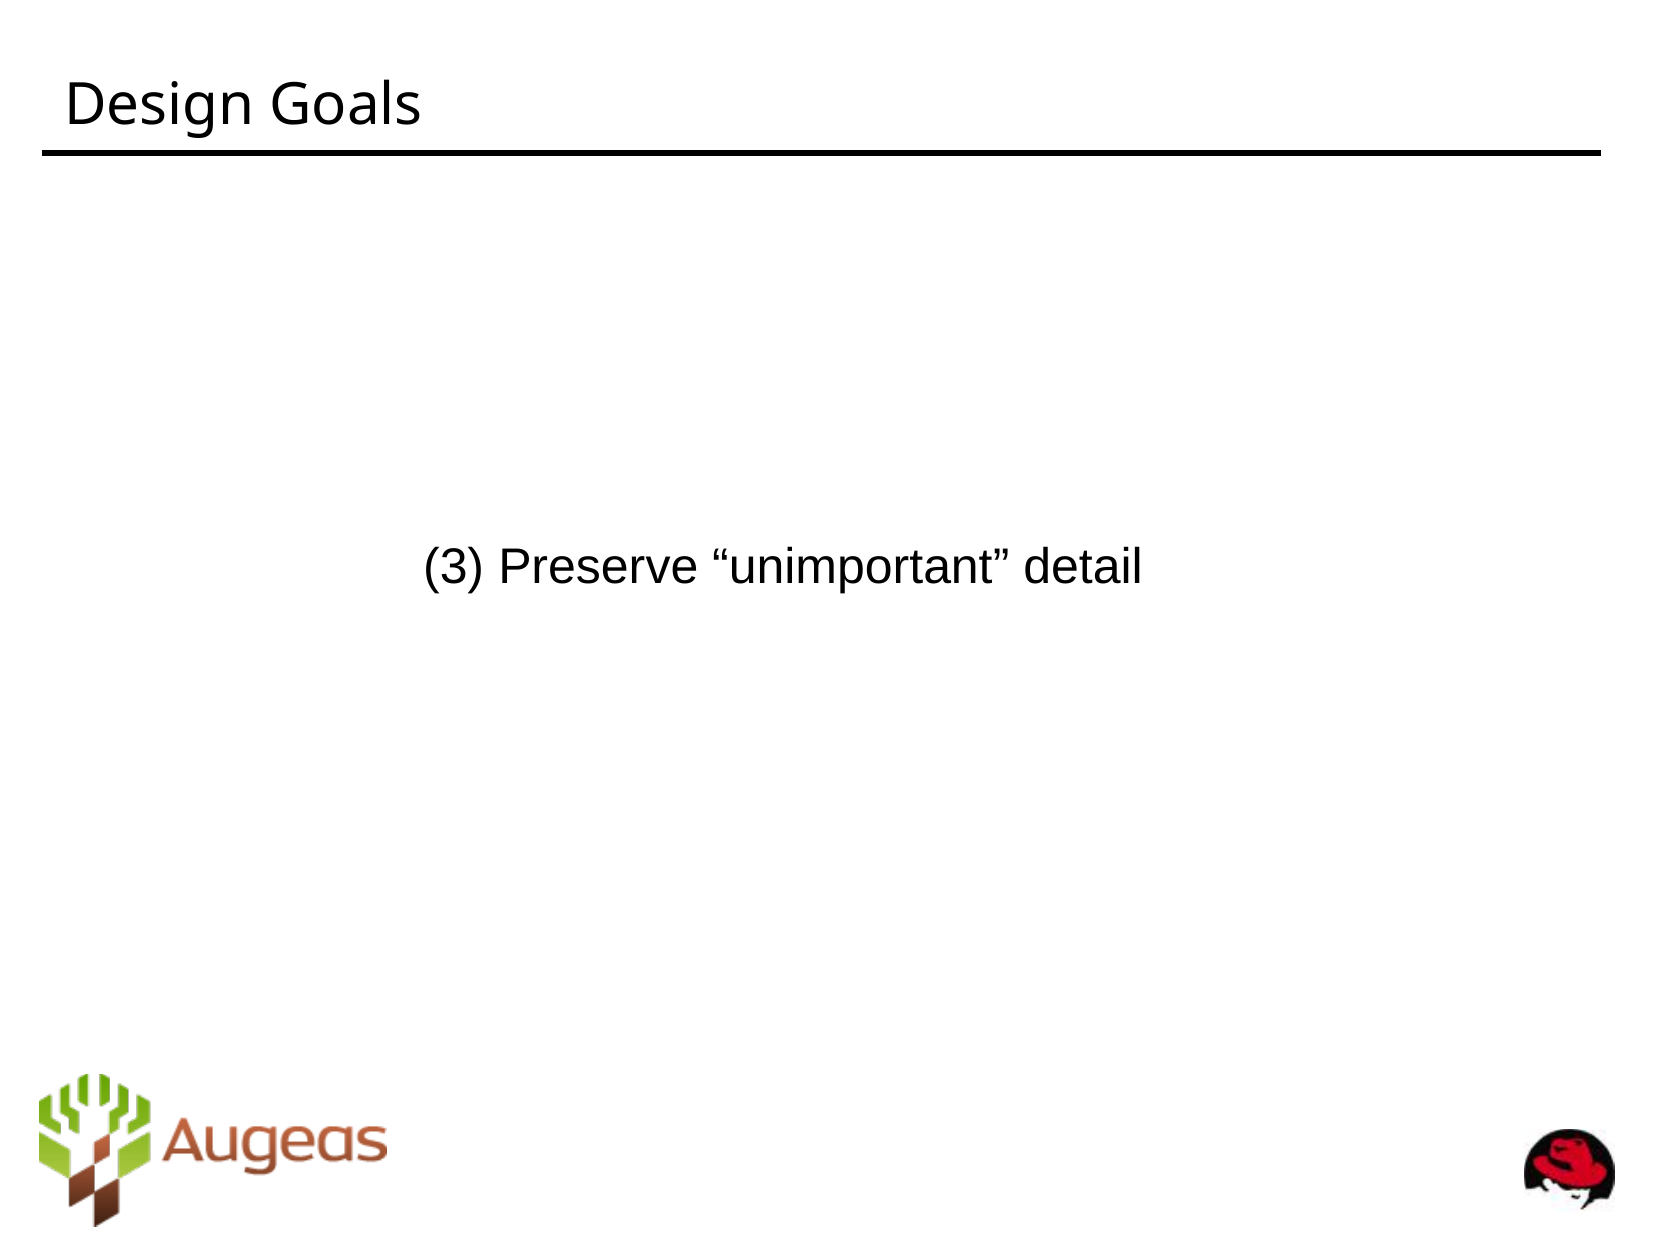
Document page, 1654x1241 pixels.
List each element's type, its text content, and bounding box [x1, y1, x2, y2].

title Design Goals [64, 42, 1496, 161]
picture [39, 1074, 387, 1227]
list (3) Preserve “unimportant” detail [71, 180, 1495, 1089]
picture [1524, 1129, 1615, 1220]
